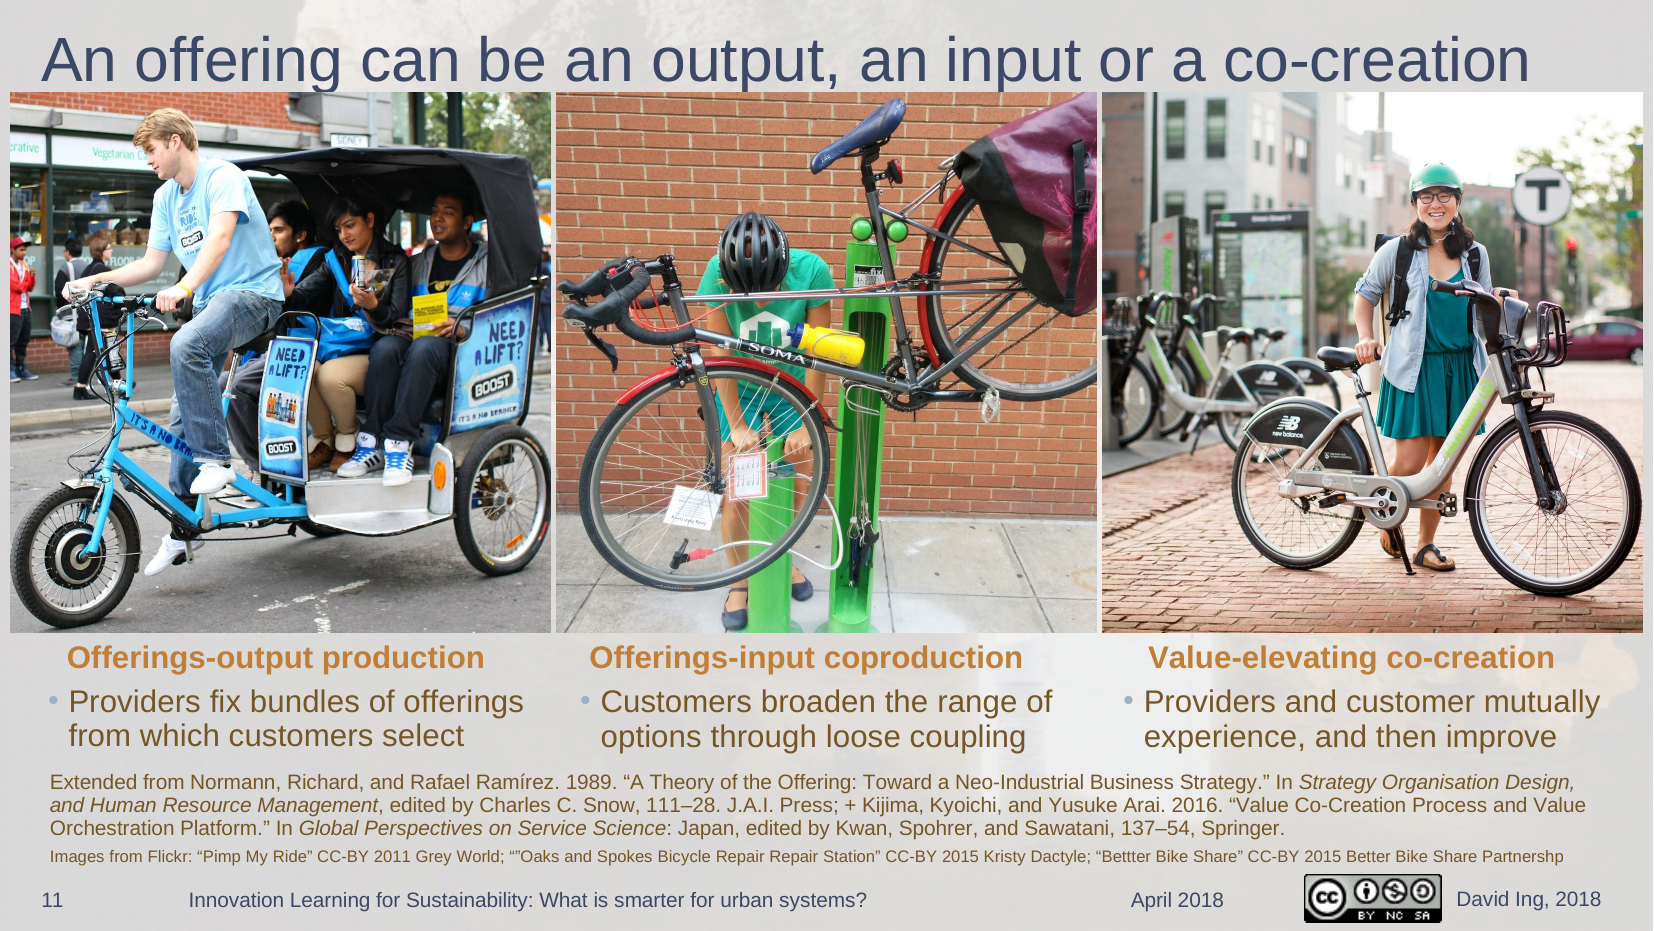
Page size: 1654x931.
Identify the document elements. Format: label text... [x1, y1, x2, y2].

text_box Extended from Normann, Richard, and Rafael Ramírez. 1989. “A Theory of the Offering: Toward a Neo-Industrial Business Strategy.” In Strategy Organisation Design, and Human Resource Management, edited by Charles C. Snow, 111–28. J.A.I. Press; + Kijima, Kyoichi, and Yusuke Arai. 2016. “Value Co-Creation Process and Value Orchestration Platform.” In Global Perspectives on Service Science: Japan, edited by Kwan, Spohrer, and Sawatani, 137–54, Springer. [35, 762, 1614, 848]
text_box Value-elevating co-creation Providers and customer mutually experience, and then improve [0, 0, 1653, 931]
picture [556, 92, 1097, 633]
title An offering can be an output, an input or a co-creation [41, 30, 1613, 126]
picture [10, 92, 551, 633]
text_box Offerings-input coproduction Customers broaden the range of options through loose coupling [544, 633, 1087, 761]
picture [1304, 902, 1442, 923]
text_box Images from Flickr: “Pimp My Ride” CC-BY 2011 Grey World; “”Oaks and Spokes Bicycle Repair Repair Station” CC-BY 2015 Kristy Dactyle; “Bettter Bike Share” CC-BY 2015 Better Bike Share Partnershp [35, 848, 1614, 902]
picture [1102, 92, 1643, 633]
text_box Offerings-output production Providers fix bundles of offerings from which customers select [12, 633, 544, 761]
